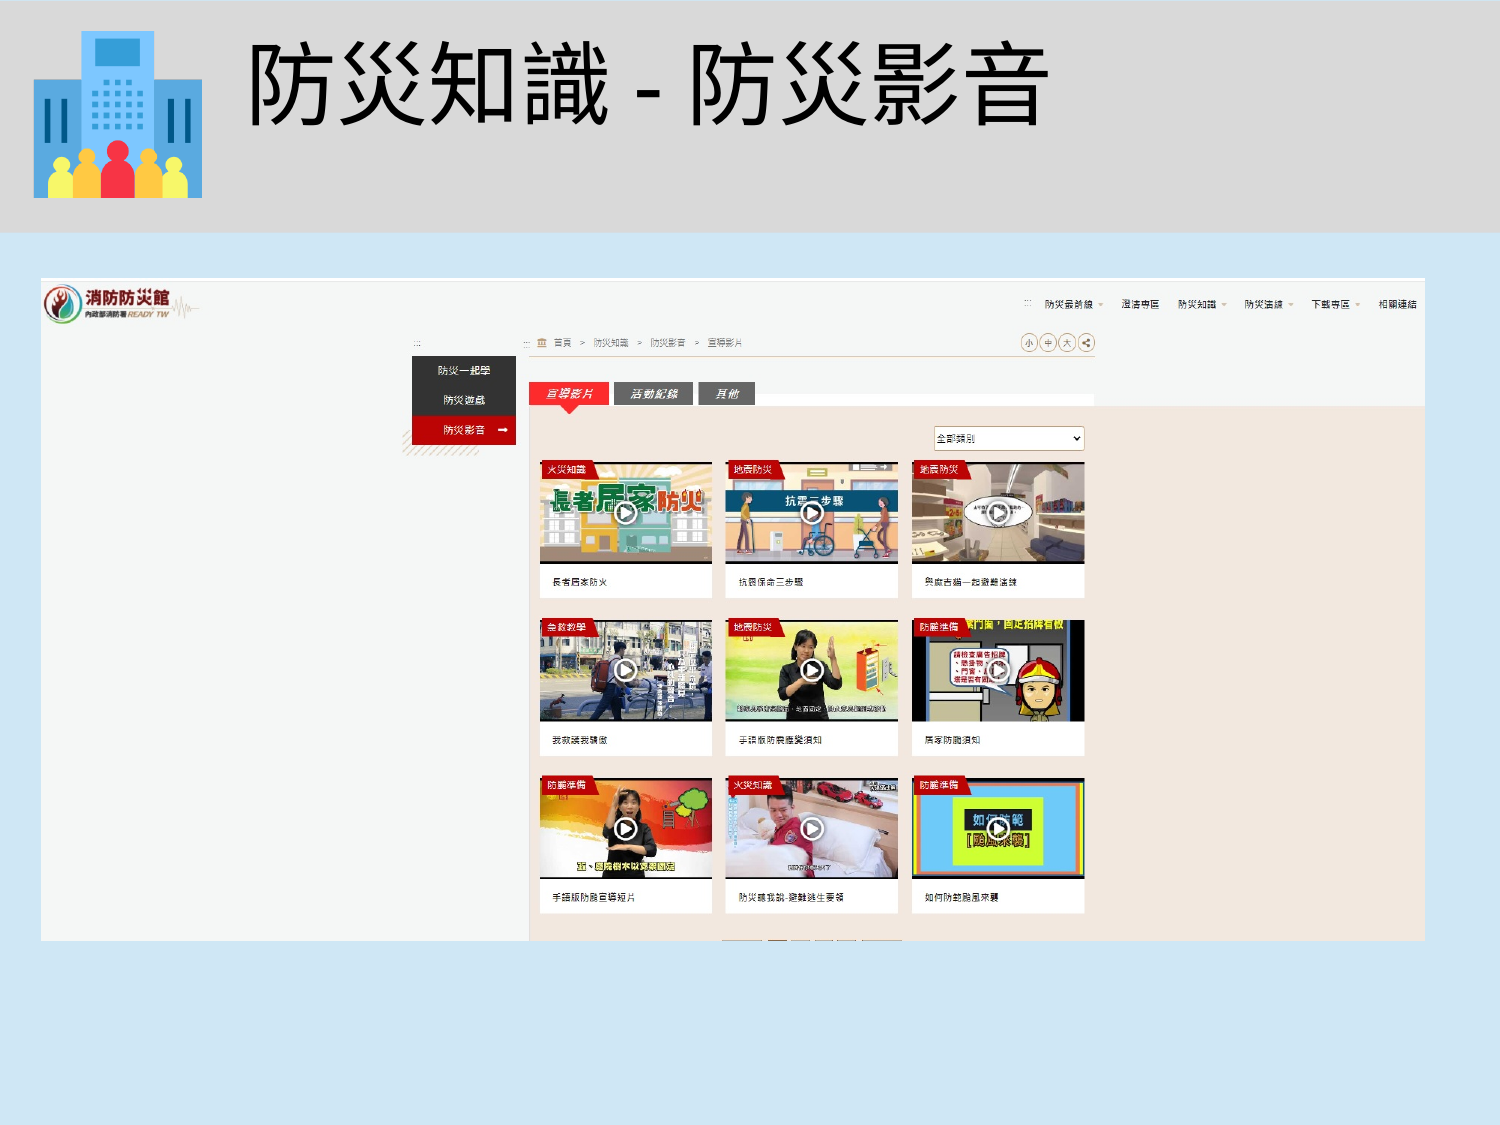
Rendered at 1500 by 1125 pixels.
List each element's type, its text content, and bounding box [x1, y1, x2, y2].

picture [29, 25, 207, 203]
picture [41, 278, 1425, 941]
title 防災知識-防災影音 [230, 19, 1450, 207]
